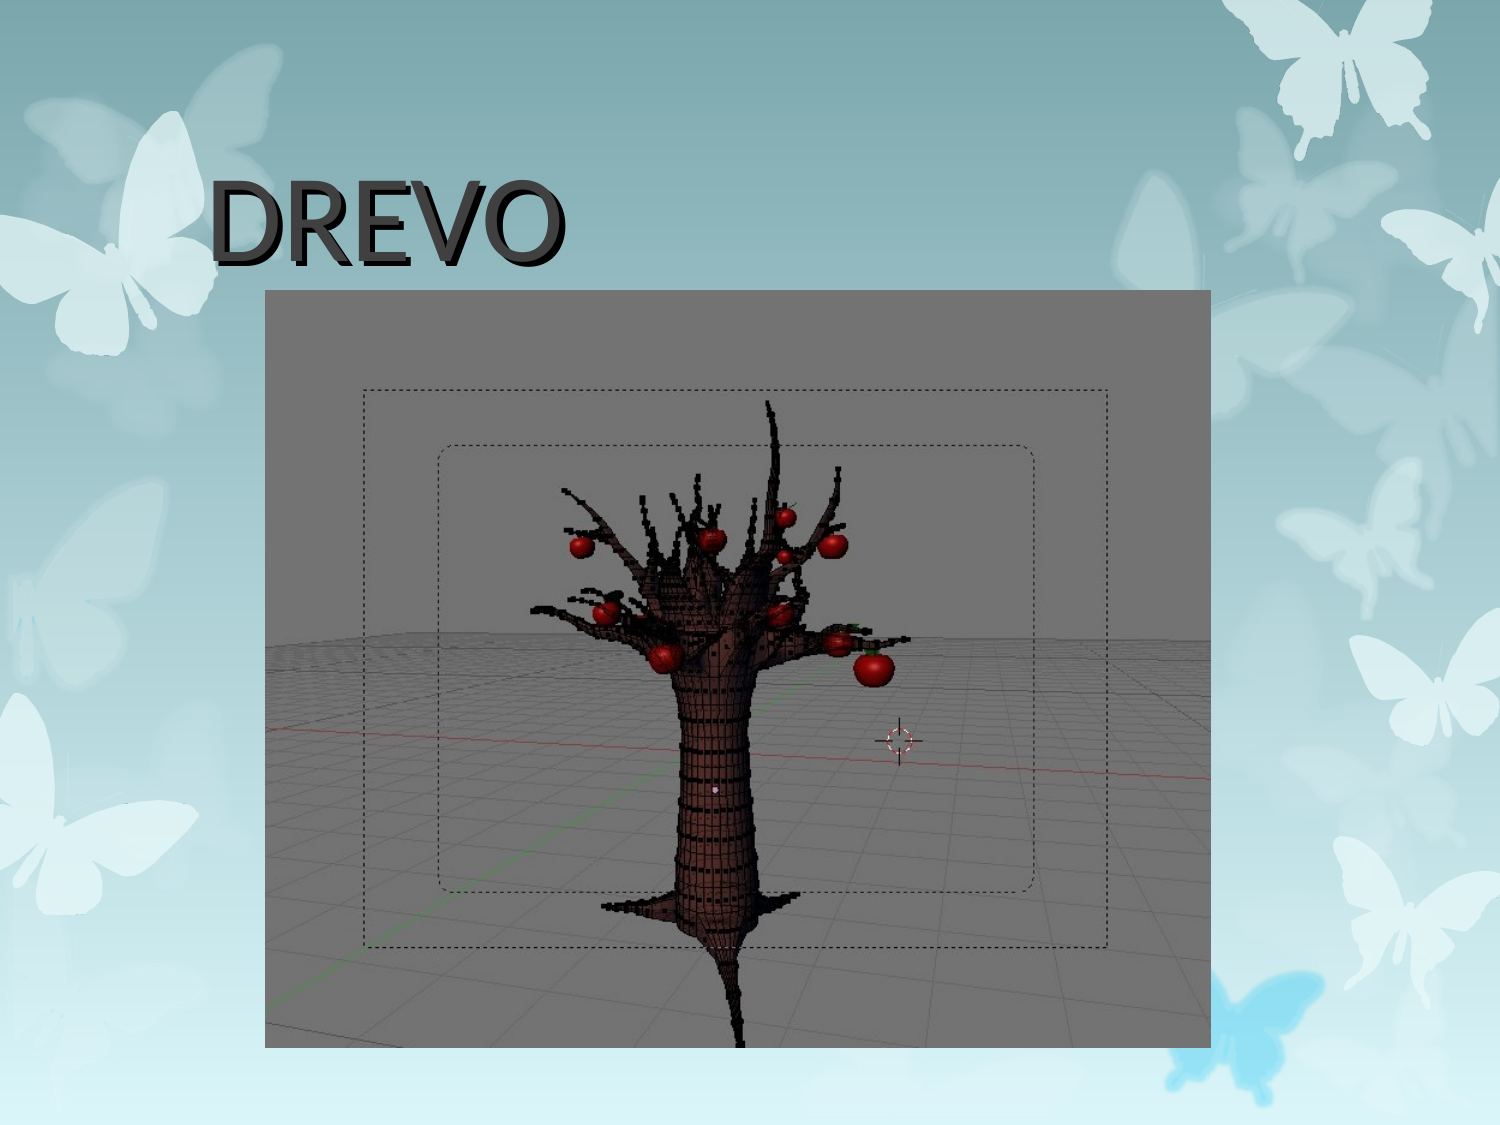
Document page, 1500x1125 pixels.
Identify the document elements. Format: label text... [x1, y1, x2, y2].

text_box DREVO [190, 135, 1360, 288]
picture [0, 0, 1500, 1125]
